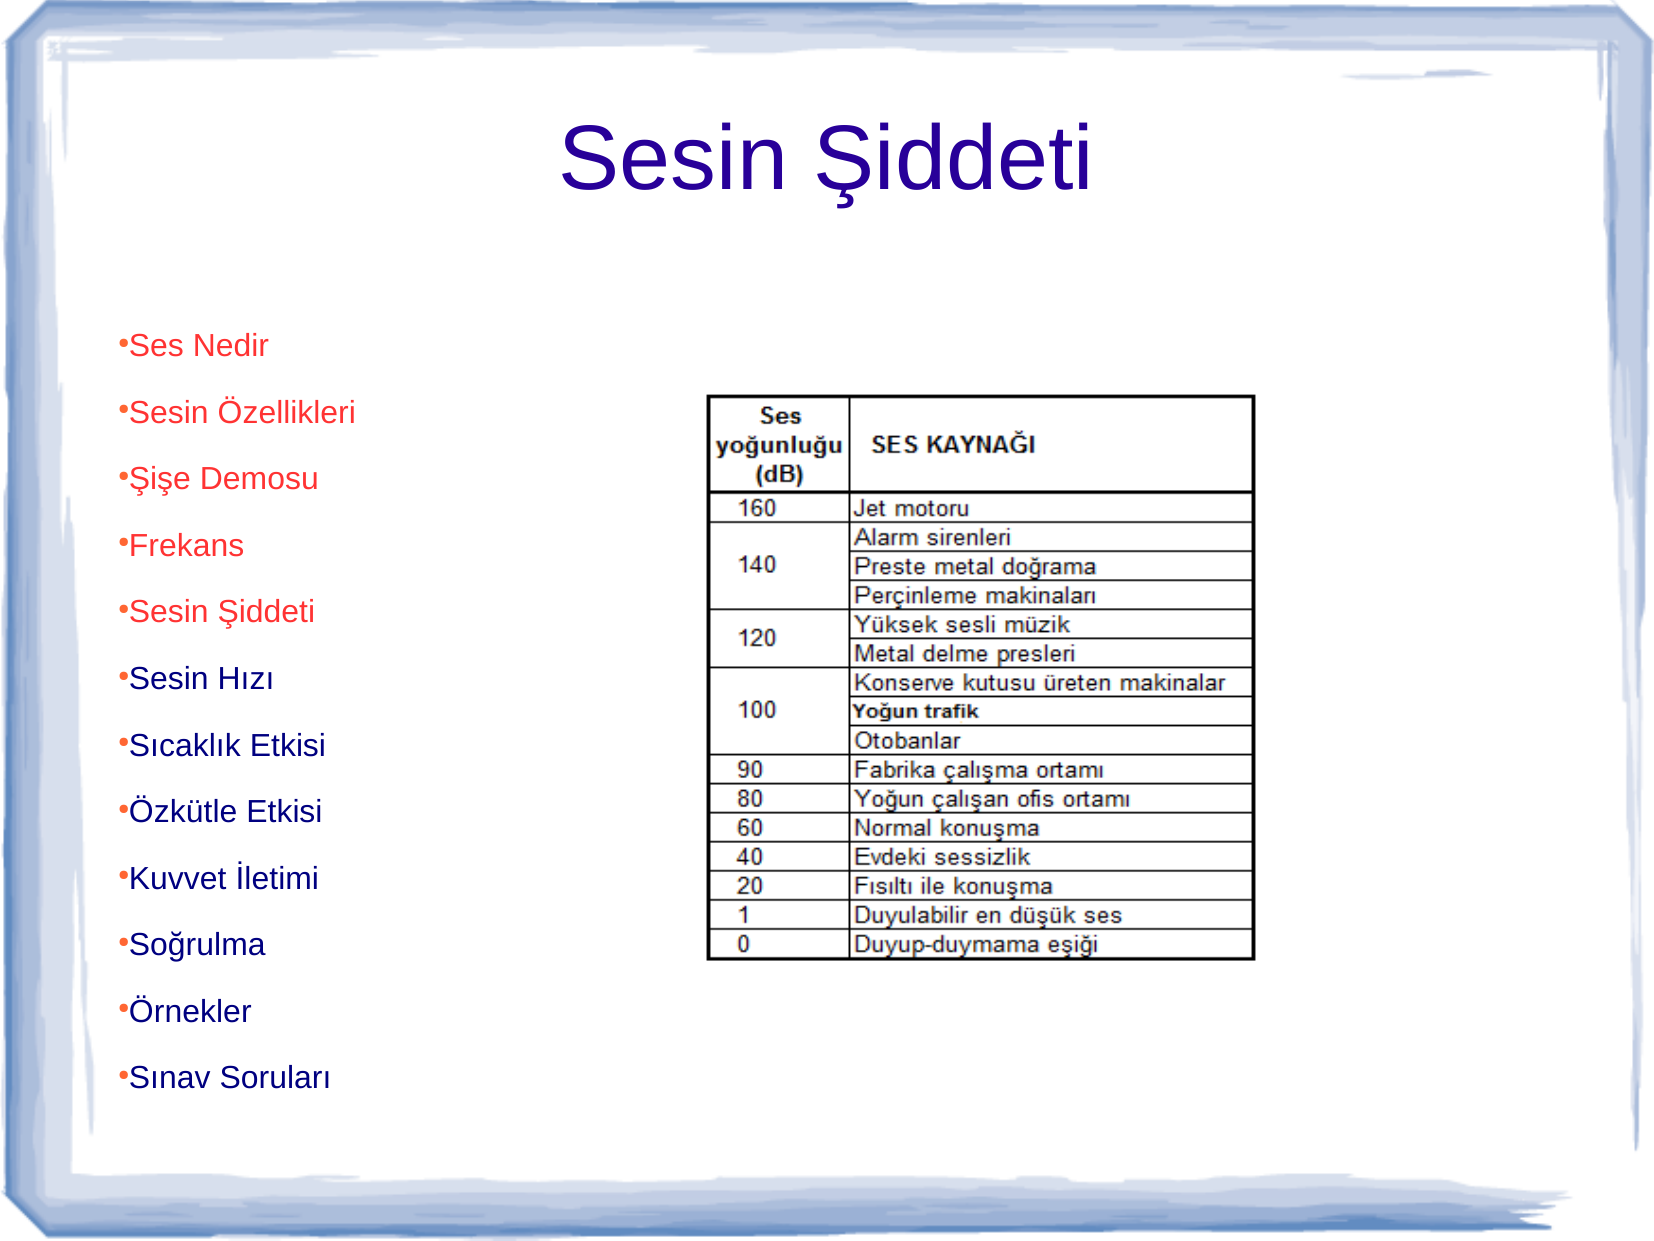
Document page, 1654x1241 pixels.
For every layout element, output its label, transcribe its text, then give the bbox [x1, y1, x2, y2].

picture [673, 366, 1288, 990]
title Sesin Şiddeti [82, 49, 1571, 257]
list Ses Nedir Sesin Özellikleri Şişe Demosu Frekans Sesin Şiddeti Sesin Hızı Sıcaklık Etkisi Özkütle Etkisi Kuvvet İletimi Soğrulma Örnekler Sınav Soruları [118, 324, 438, 1097]
